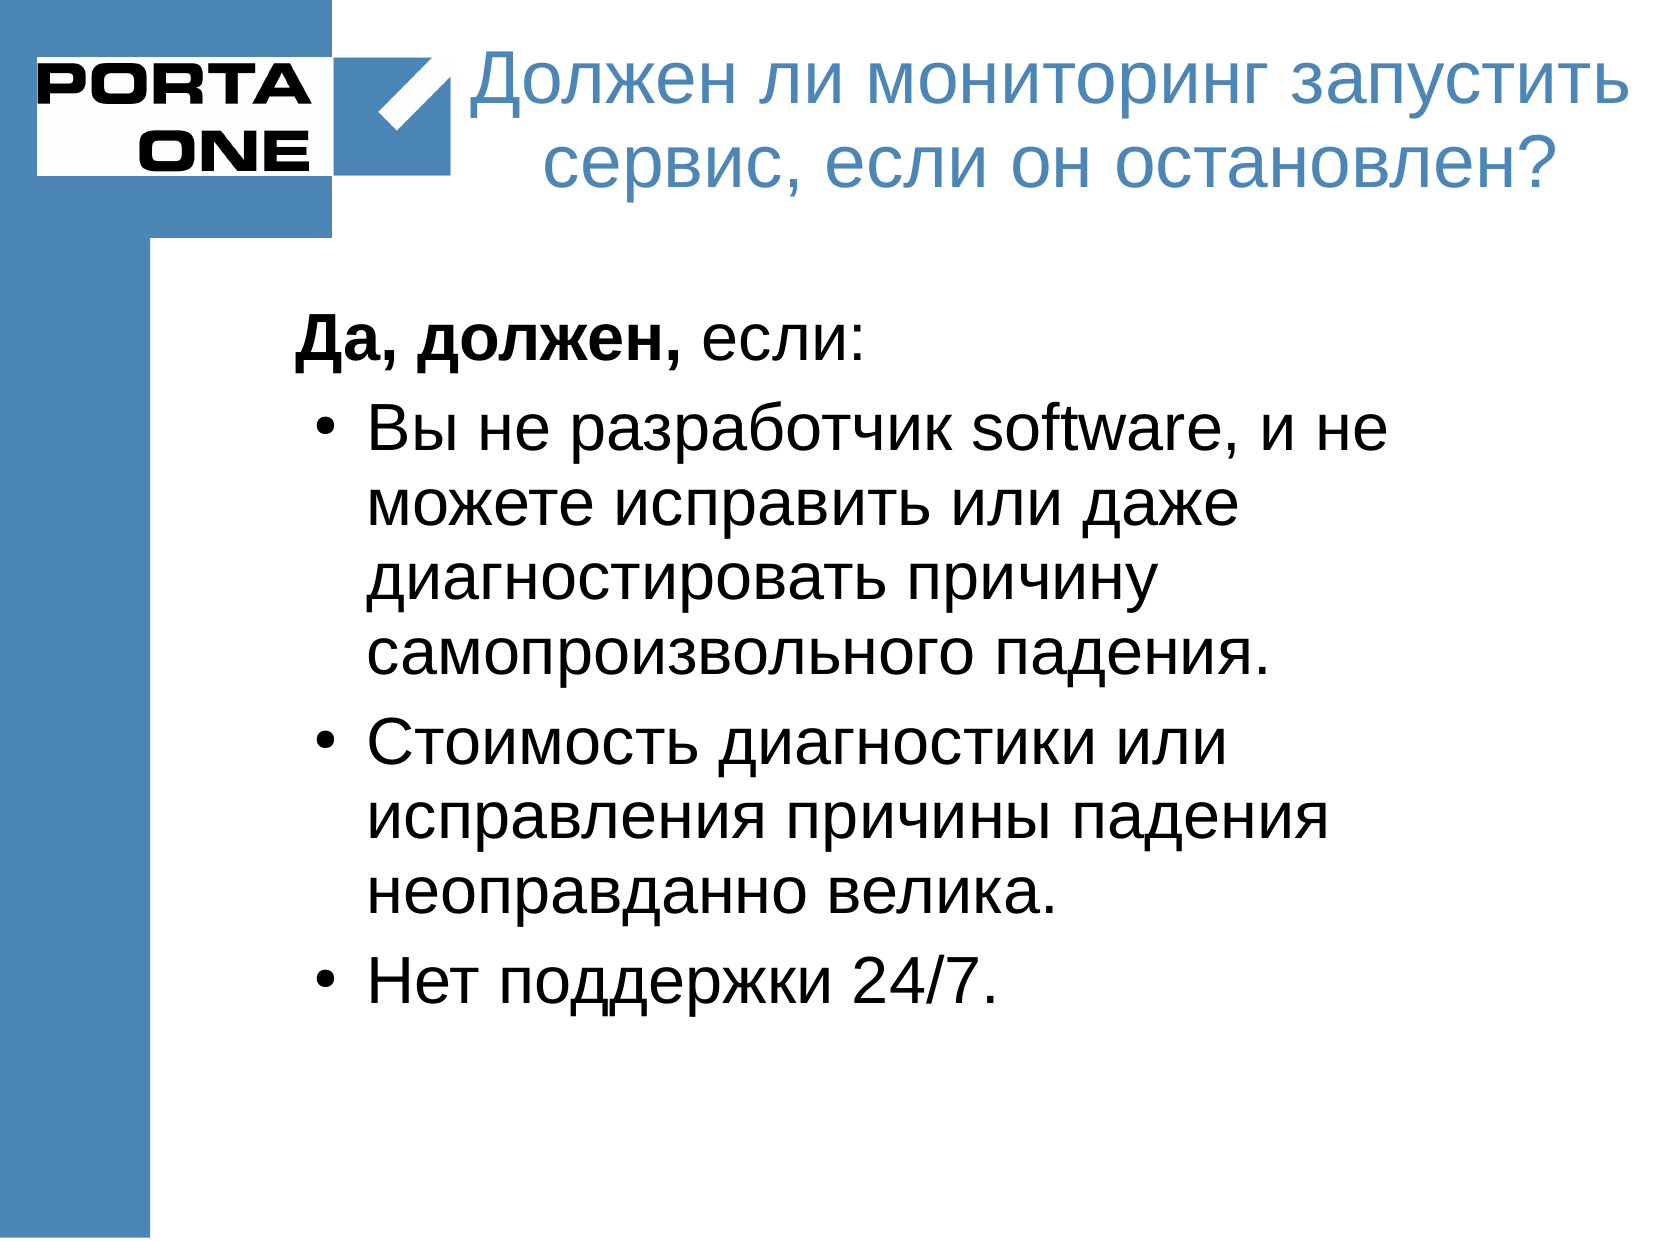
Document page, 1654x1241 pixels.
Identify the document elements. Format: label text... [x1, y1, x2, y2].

title Должен ли мониторинг запустить сервис, если он остановлен? [449, 0, 1653, 239]
list Да, должен, если: Вы не разработчик software, и не можете исправить или даже диагностировать причину самопроизвольного падения. Стоимость диагностики или исправления причины падения неоправданно велика. Нет поддержки 24/7. [225, 300, 1576, 1201]
text_box [0, 0, 332, 1238]
picture [37, 57, 449, 176]
